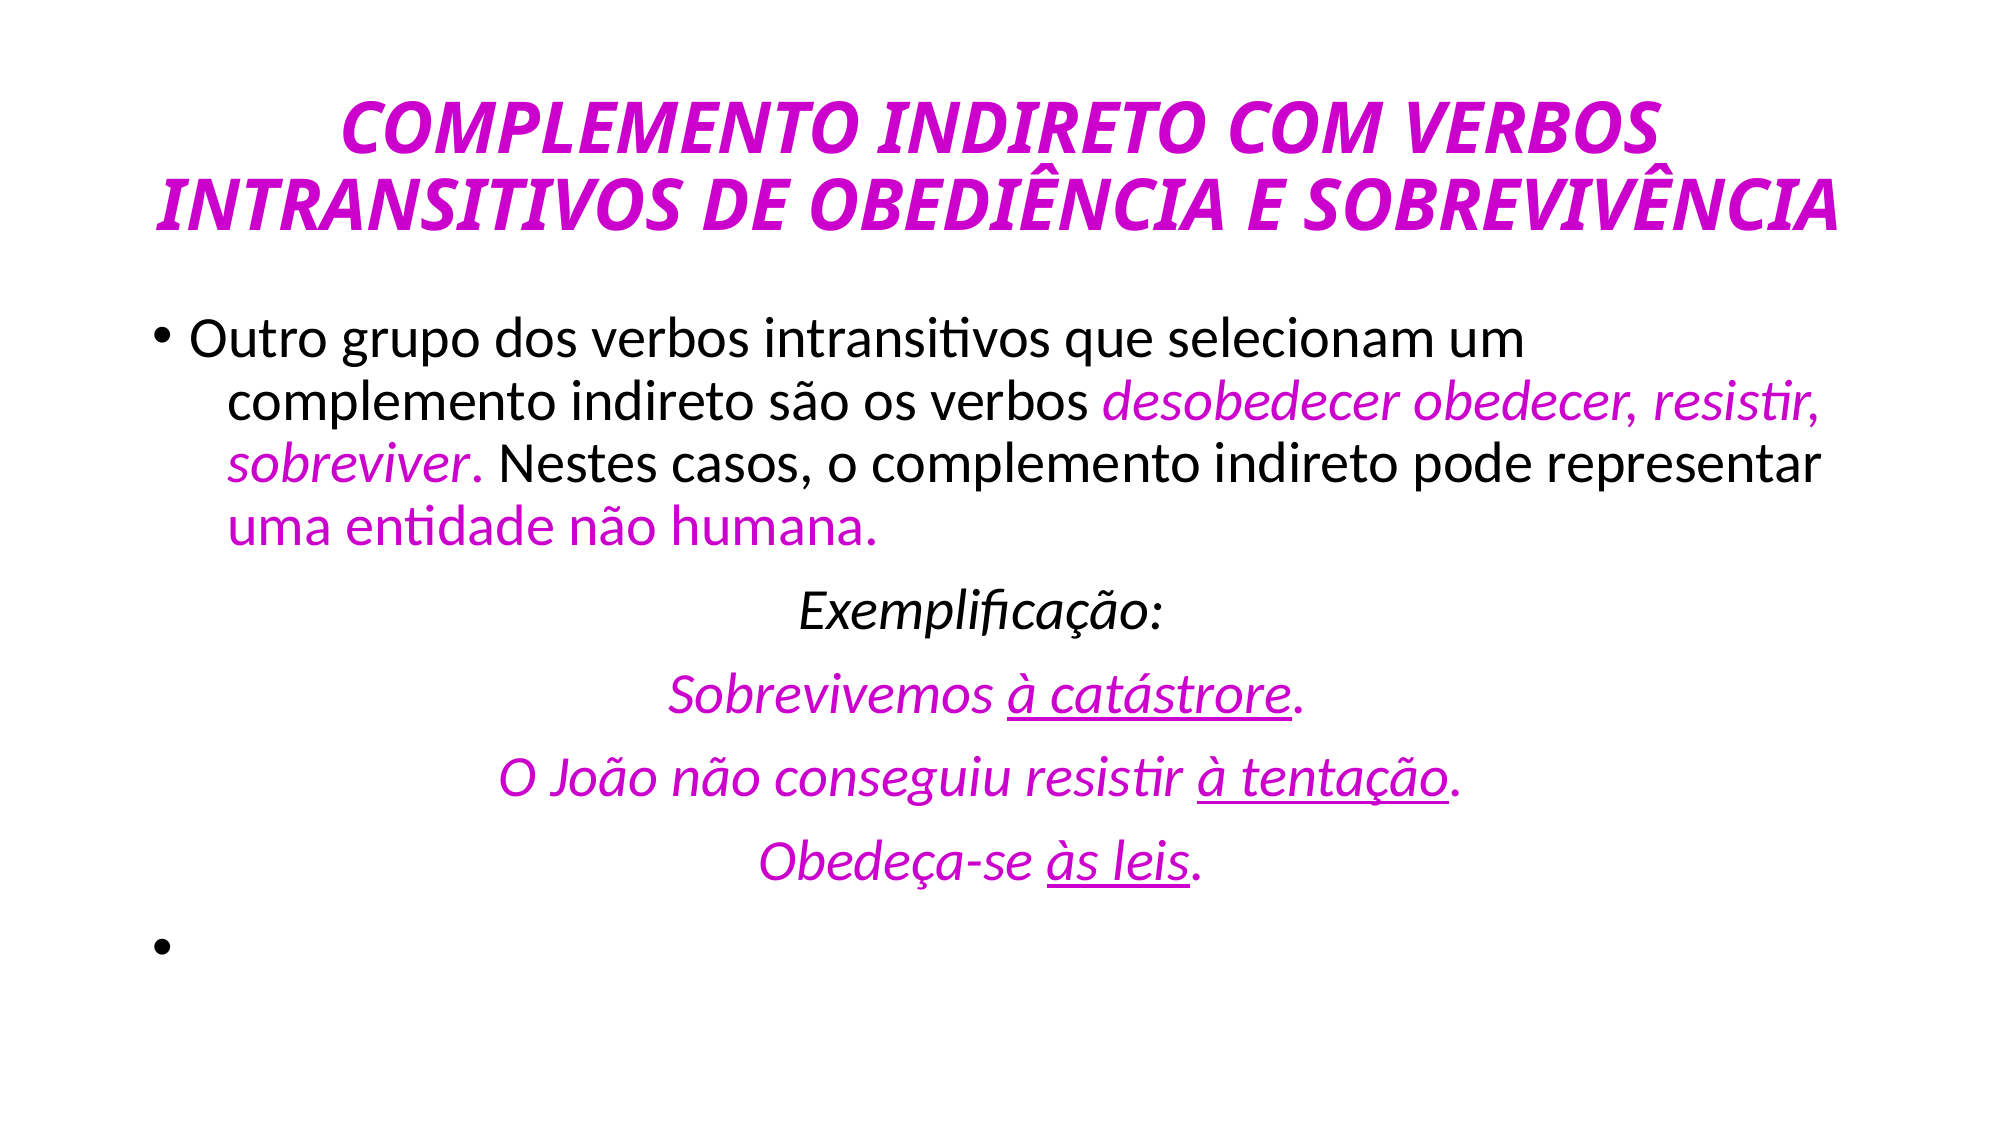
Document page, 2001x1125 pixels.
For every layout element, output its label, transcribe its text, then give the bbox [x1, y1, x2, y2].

list Outro grupo dos verbos intransitivos que selecionam um complemento indireto são os verbos desobedecer obedecer, resistir, sobreviver. Nestes casos, o complemento indireto pode representar uma entidade não humana. Exemplificação: Sobrevivemos à catástrore. O João não conseguiu resistir à tentação. Obedeça-se às leis. [137, 299, 1863, 1014]
title COMPLEMENTO INDIRETO COM VERBOS INTRANSITIVOS DE OBEDIÊNCIA E SOBREVIVÊNCIA [137, 59, 1863, 278]
